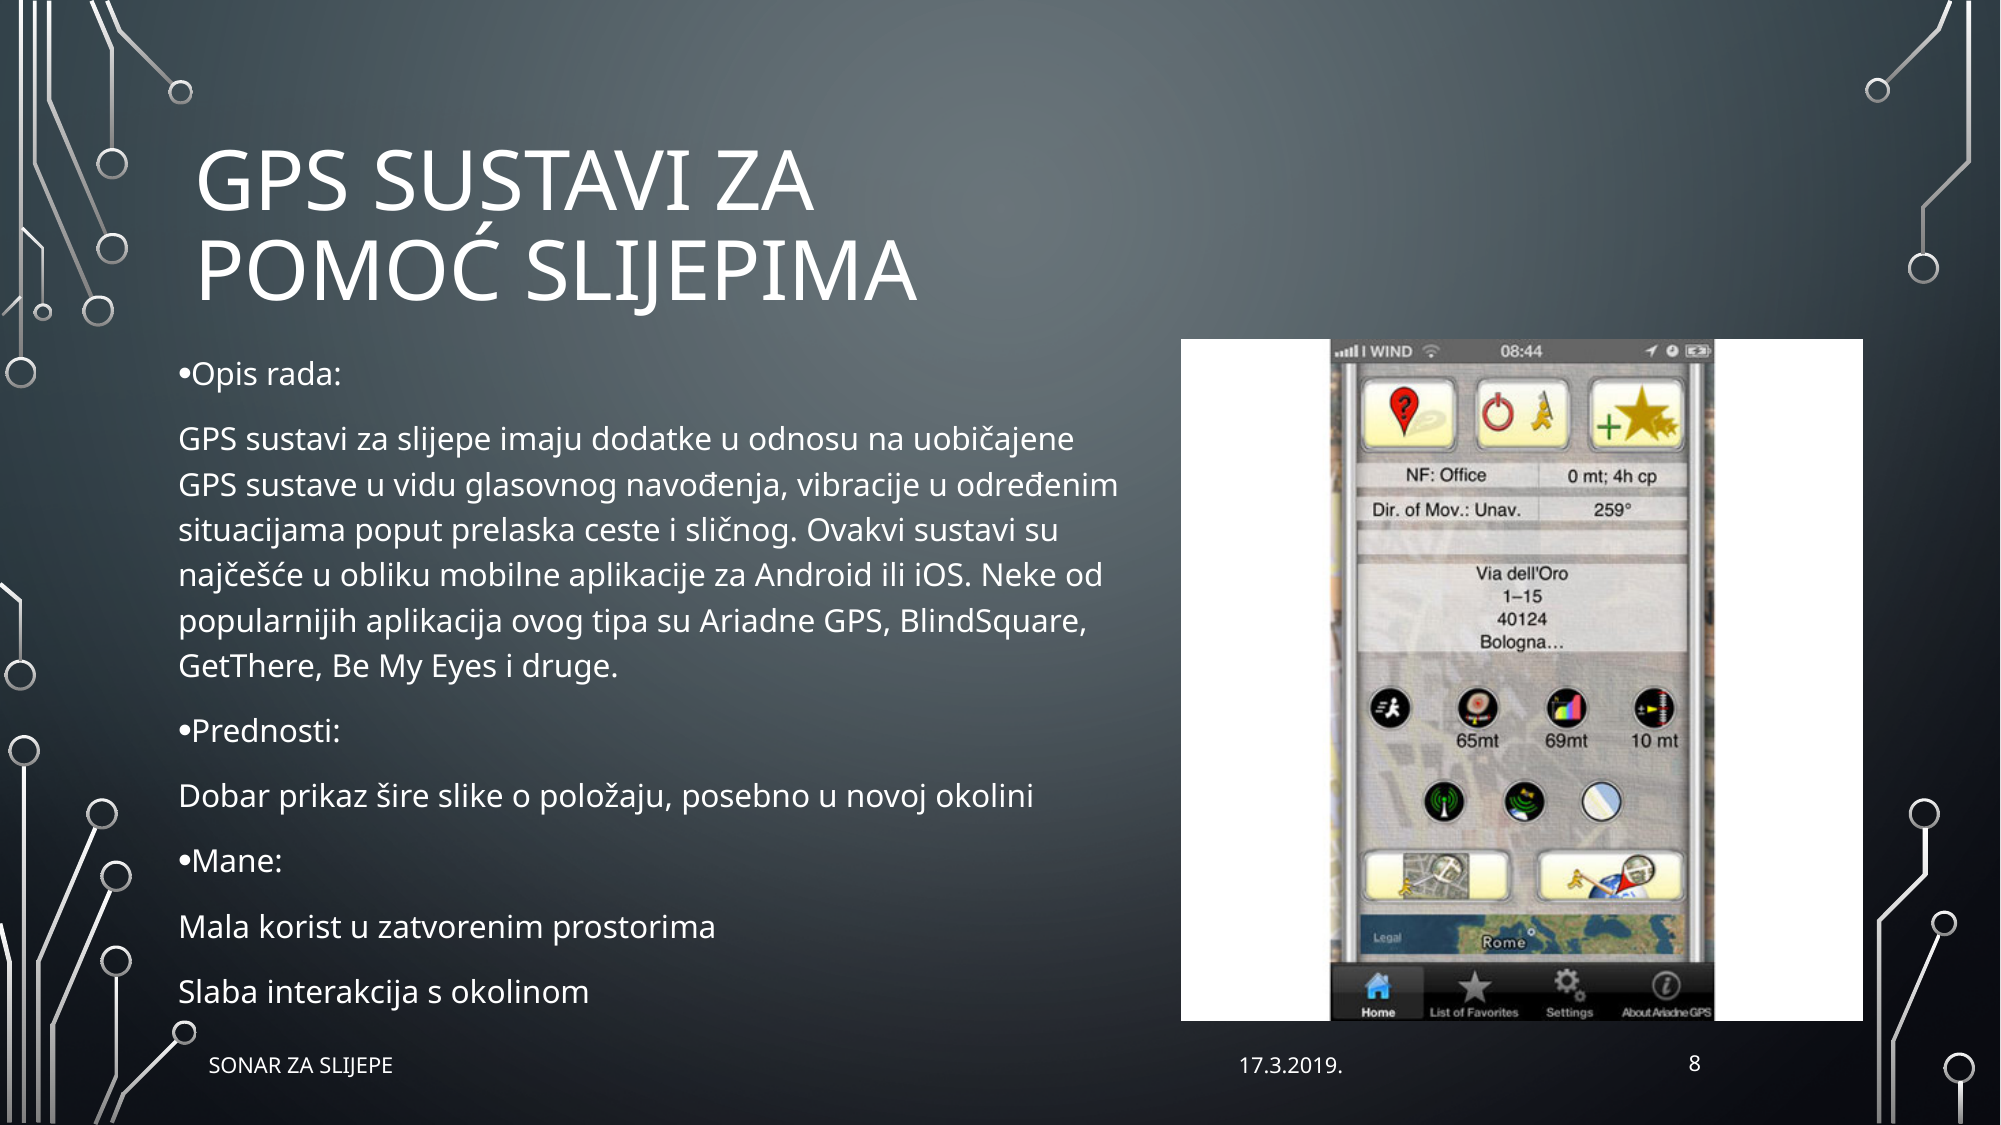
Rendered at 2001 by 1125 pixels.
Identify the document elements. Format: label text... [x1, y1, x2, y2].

picture [1181, 339, 1863, 1022]
title GPS sustavi za pomoć slijepima [179, 103, 948, 339]
text_box Sonar za slijepe [193, 1034, 1218, 1095]
text_box 17.3.2019. [1223, 1034, 1673, 1095]
text_box [1673, 1034, 1801, 1095]
list Opis rada: GPS sustavi za slijepe imaju dodatke u odnosu na uobičajene GPS sustave u vidu glasovnog navođenja, vibracije u određenim situacijama poput prelaska ceste i sličnog. Ovakvi sustavi su najčešće u obliku mobilne aplikacije za Android ili iOS. Neke od popularnijih aplikacija ovog tipa su Ariadne GPS, BlindSquare, GetThere, Be My Eyes i druge. Prednosti: Dobar prikaz šire slike o položaju, posebno u novoj okolini Mane: Mala korist u zatvorenim prostorima Slaba interakcija s okolinom [163, 339, 1151, 1022]
